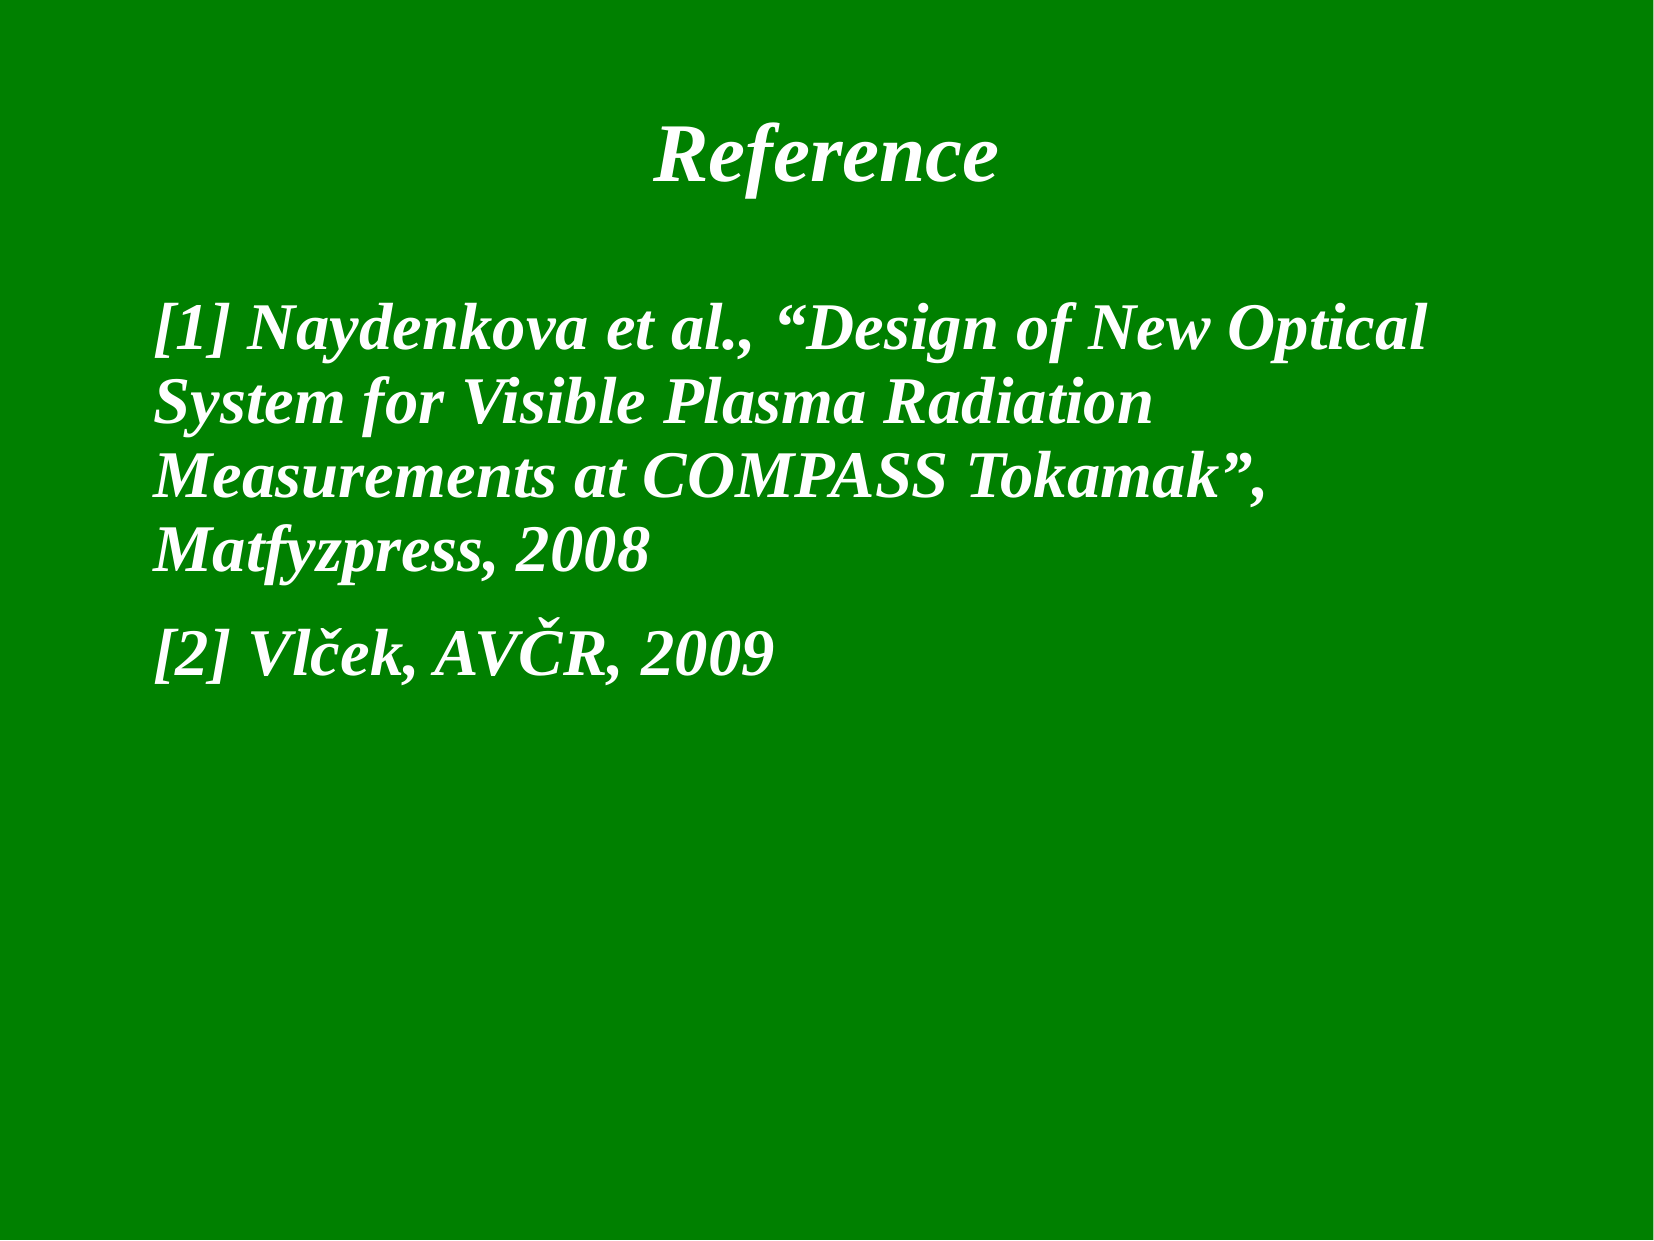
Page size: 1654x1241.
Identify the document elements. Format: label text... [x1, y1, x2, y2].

list [1] Naydenkova et al., “Design of New Optical System for Visible Plasma Radiation Measurements at COMPASS Tokamak”, Matfyzpress, 2008 [2] Vlček, AVČR, 2009 [82, 290, 1571, 1109]
title Reference [82, 49, 1571, 257]
